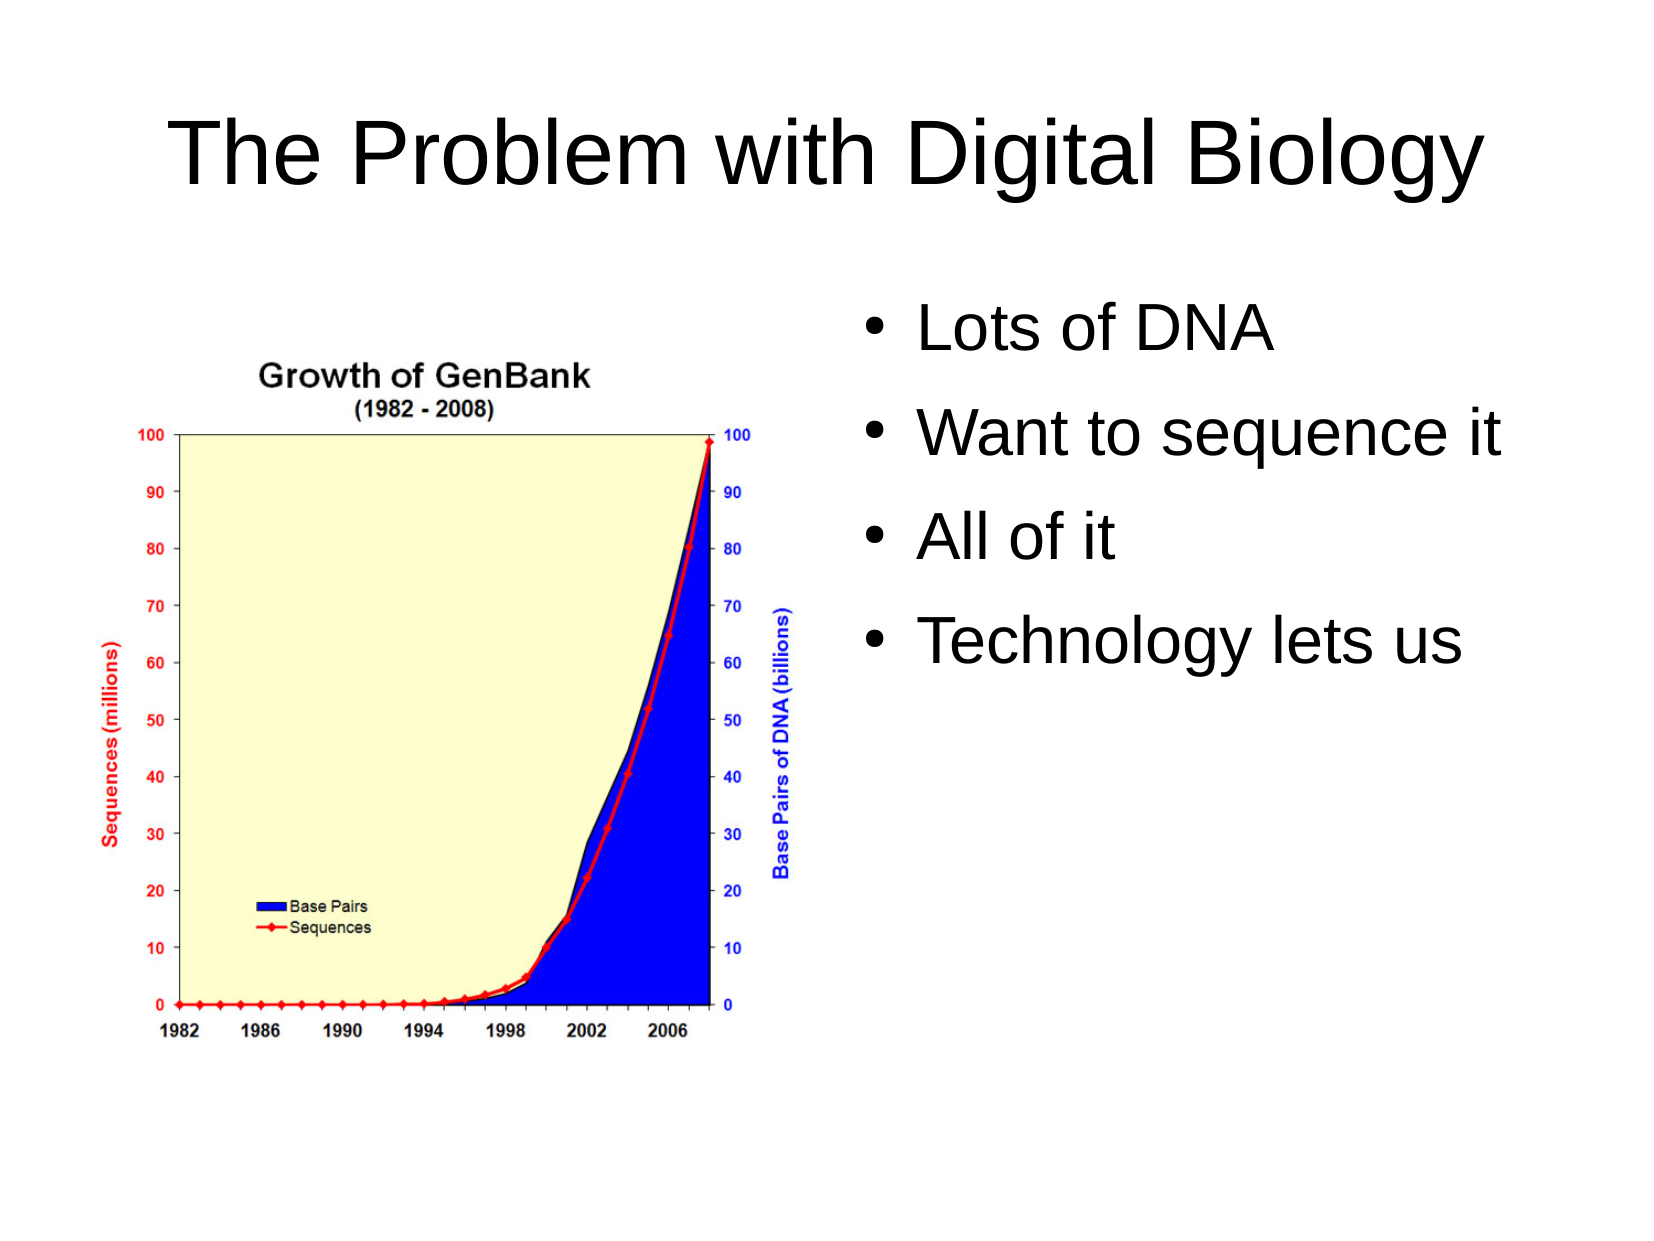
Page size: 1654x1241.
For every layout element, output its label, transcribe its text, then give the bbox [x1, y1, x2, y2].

title The Problem with Digital Biology [82, 56, 1571, 250]
picture [82, 326, 809, 1072]
list Lots of DNA Want to sequence it All of it Technology lets us [845, 290, 1572, 1094]
